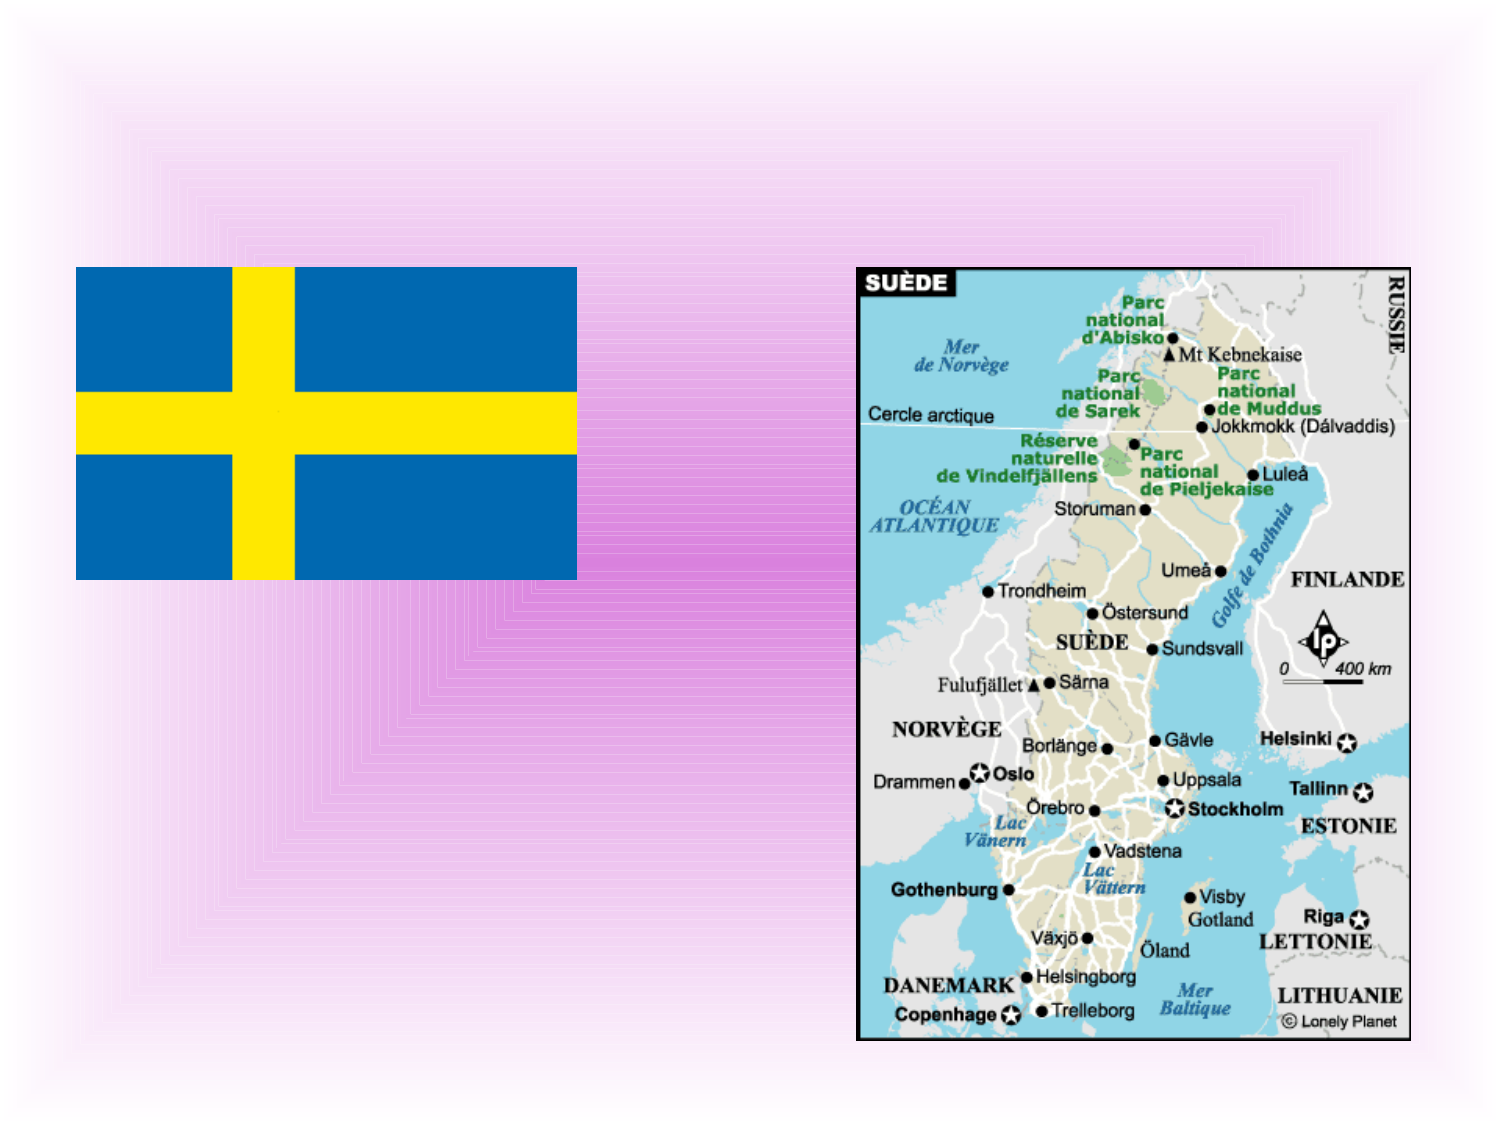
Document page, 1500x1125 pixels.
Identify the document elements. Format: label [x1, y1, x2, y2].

picture [76, 267, 577, 580]
picture [856, 267, 1411, 1041]
